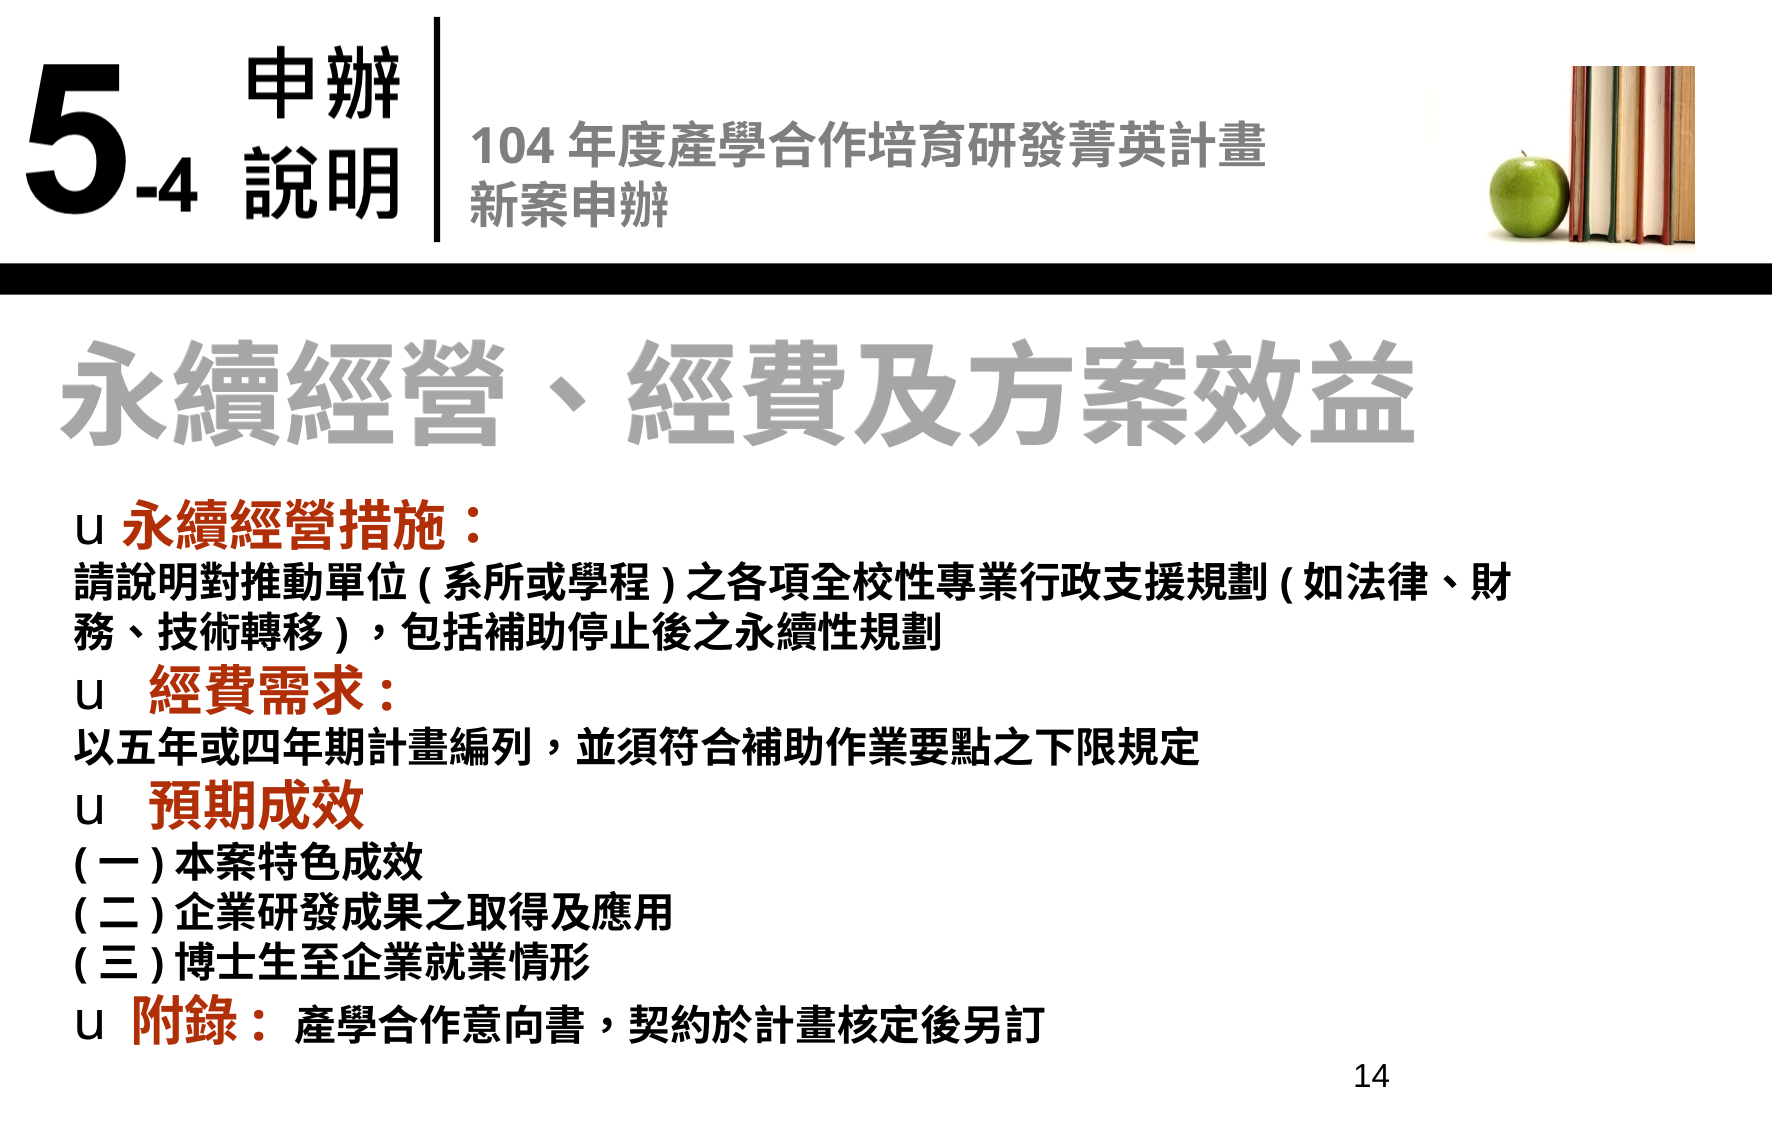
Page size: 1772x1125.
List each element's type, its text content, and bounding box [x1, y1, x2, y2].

text_box 永續經營措施： 請說明對推動單位(系所或學程)之各項全校性專業行政支援規劃(如法律、財務、技術轉移)，包括補助停止後之永續性規劃 經費需求: 以五年或四年期計畫編列，並須符合補助作業要點之下限規定 預期成效 (一)本案特色成效 (二)企業研發成果之取得及應用 (三)博士生至企業就業情形 附錄: 產學合作意向書，契約於計畫核定後另訂 [59, 483, 1601, 1064]
picture [1, 0, 447, 385]
text_box 104年度產學合作培育研發菁英計畫 新案申辦 [455, 106, 1341, 241]
text_box 14 [1338, 1046, 1752, 1125]
text_box 永續經營、經費及方案效益 [43, 316, 1434, 466]
picture [1403, 66, 1695, 261]
